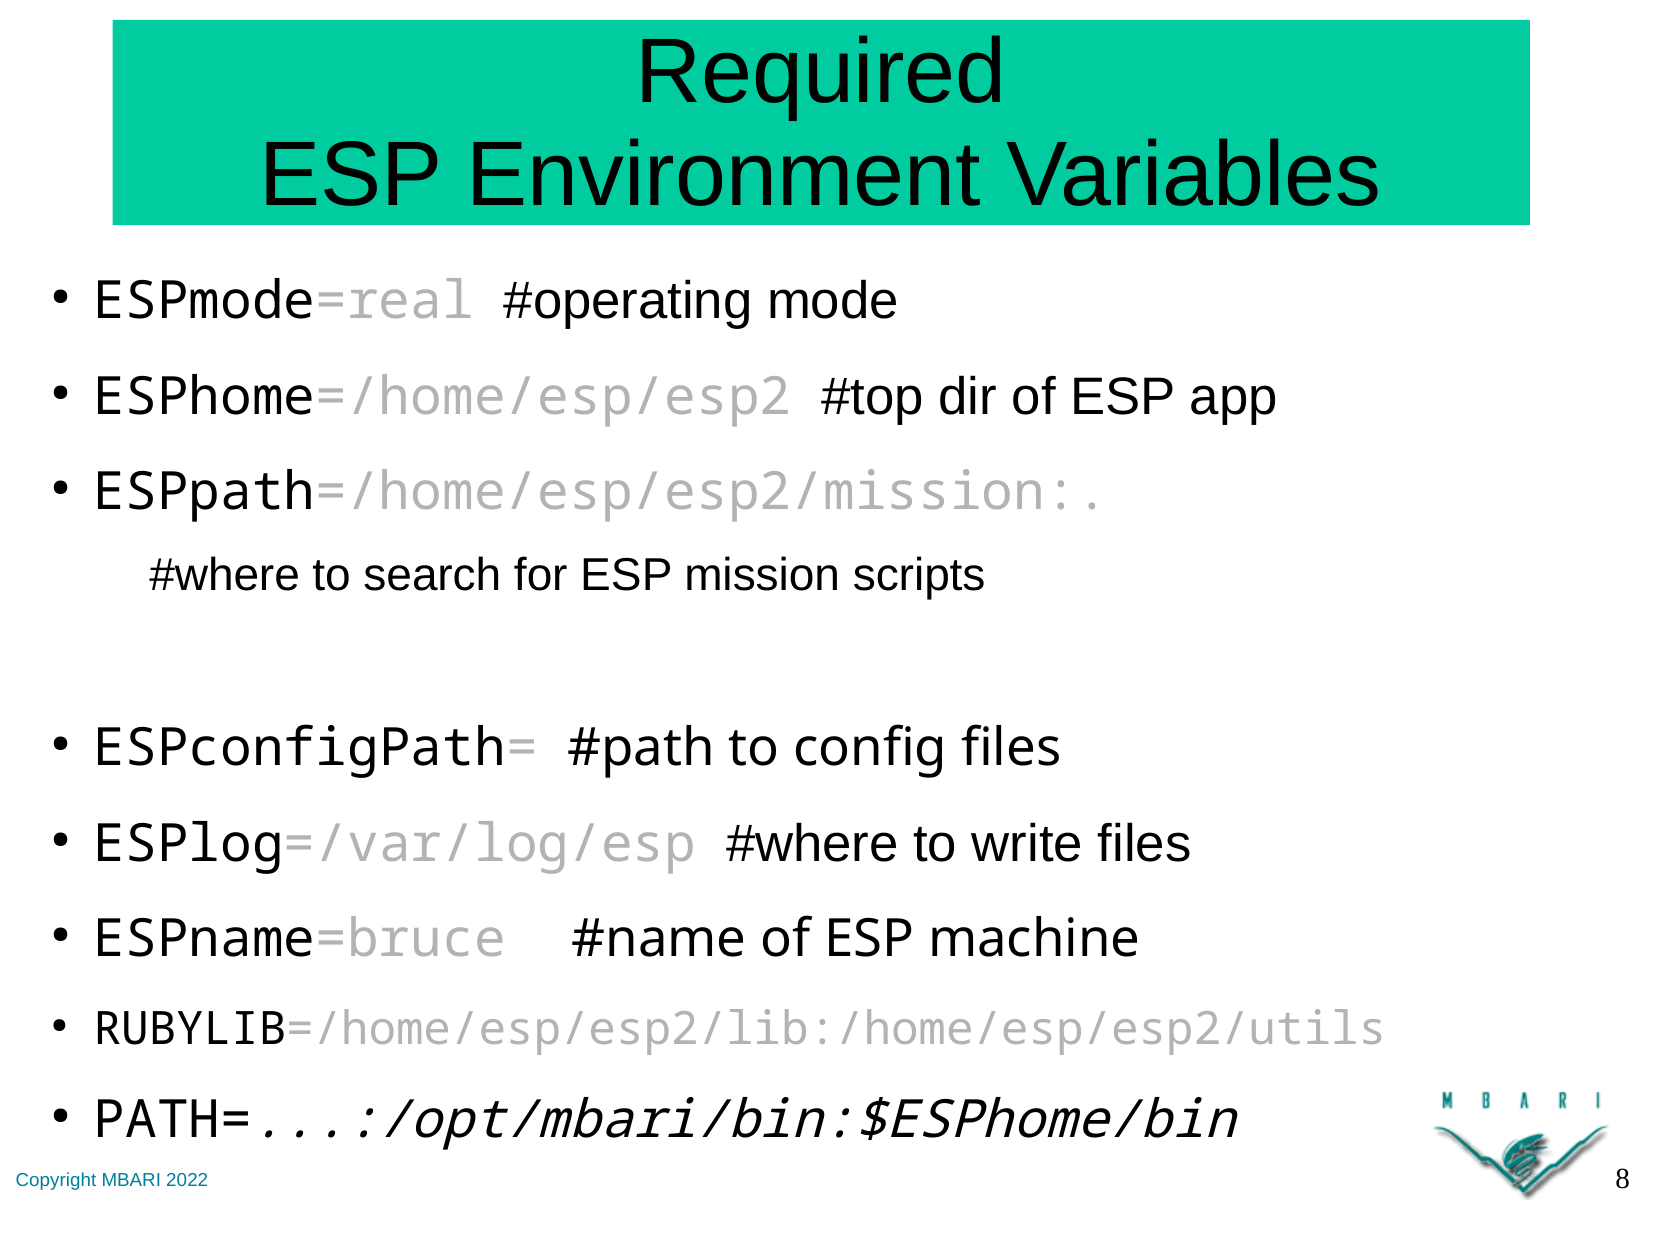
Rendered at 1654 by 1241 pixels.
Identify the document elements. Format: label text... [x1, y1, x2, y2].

picture [1426, 1163, 1613, 1200]
list ESPmode=real #operating mode ESPhome=/home/esp/esp2 #top dir of ESP app ESPpath=/home/esp/esp2/mission:. #where to search for ESP mission scripts ESPconfigPath= #path to config files ESPlog=/var/log/esp #where to write files ESPname=bruce #name of ESP machine RUBYLIB=/home/esp/esp2/lib:/home/esp/esp2/utils PATH=...:/opt/mbari/bin:$ESPhome/bin [37, 262, 1613, 1163]
title Required ESP Environment Variables [112, 19, 1530, 226]
